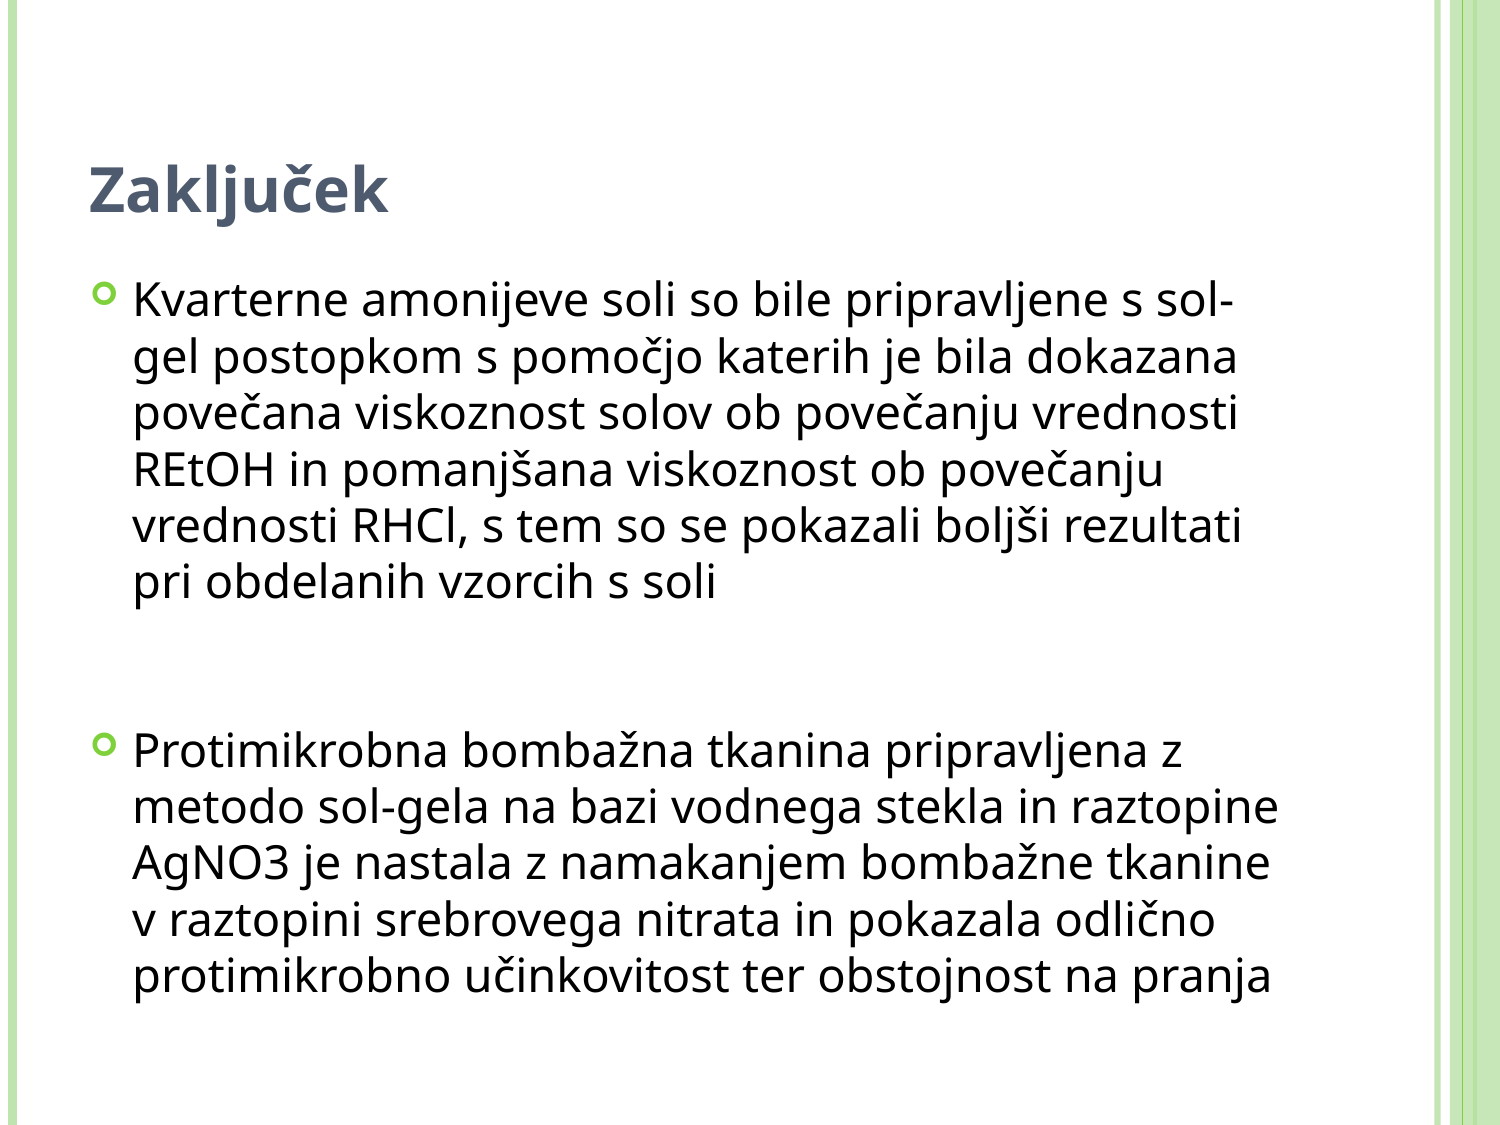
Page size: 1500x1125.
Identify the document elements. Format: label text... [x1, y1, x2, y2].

list Kvarterne amonijeve soli so bile pripravljene s sol-gel postopkom s pomočjo katerih je bila dokazana povečana viskoznost solov ob povečanju vrednosti REtOH in pomanjšana viskoznost ob povečanju vrednosti RHCl, s tem so se pokazali boljši rezultati pri obdelanih vzorcih s soli Protimikrobna bombažna tkanina pripravljena z metodo sol-gela na bazi vodnega stekla in raztopine AgNO3 je nastala z namakanjem bombažne tkanine v raztopini srebrovega nitrata in pokazala odlično protimikrobno učinkovitost ter obstojnost na pranja [75, 262, 1300, 1083]
title Zaključek [75, 45, 1300, 233]
